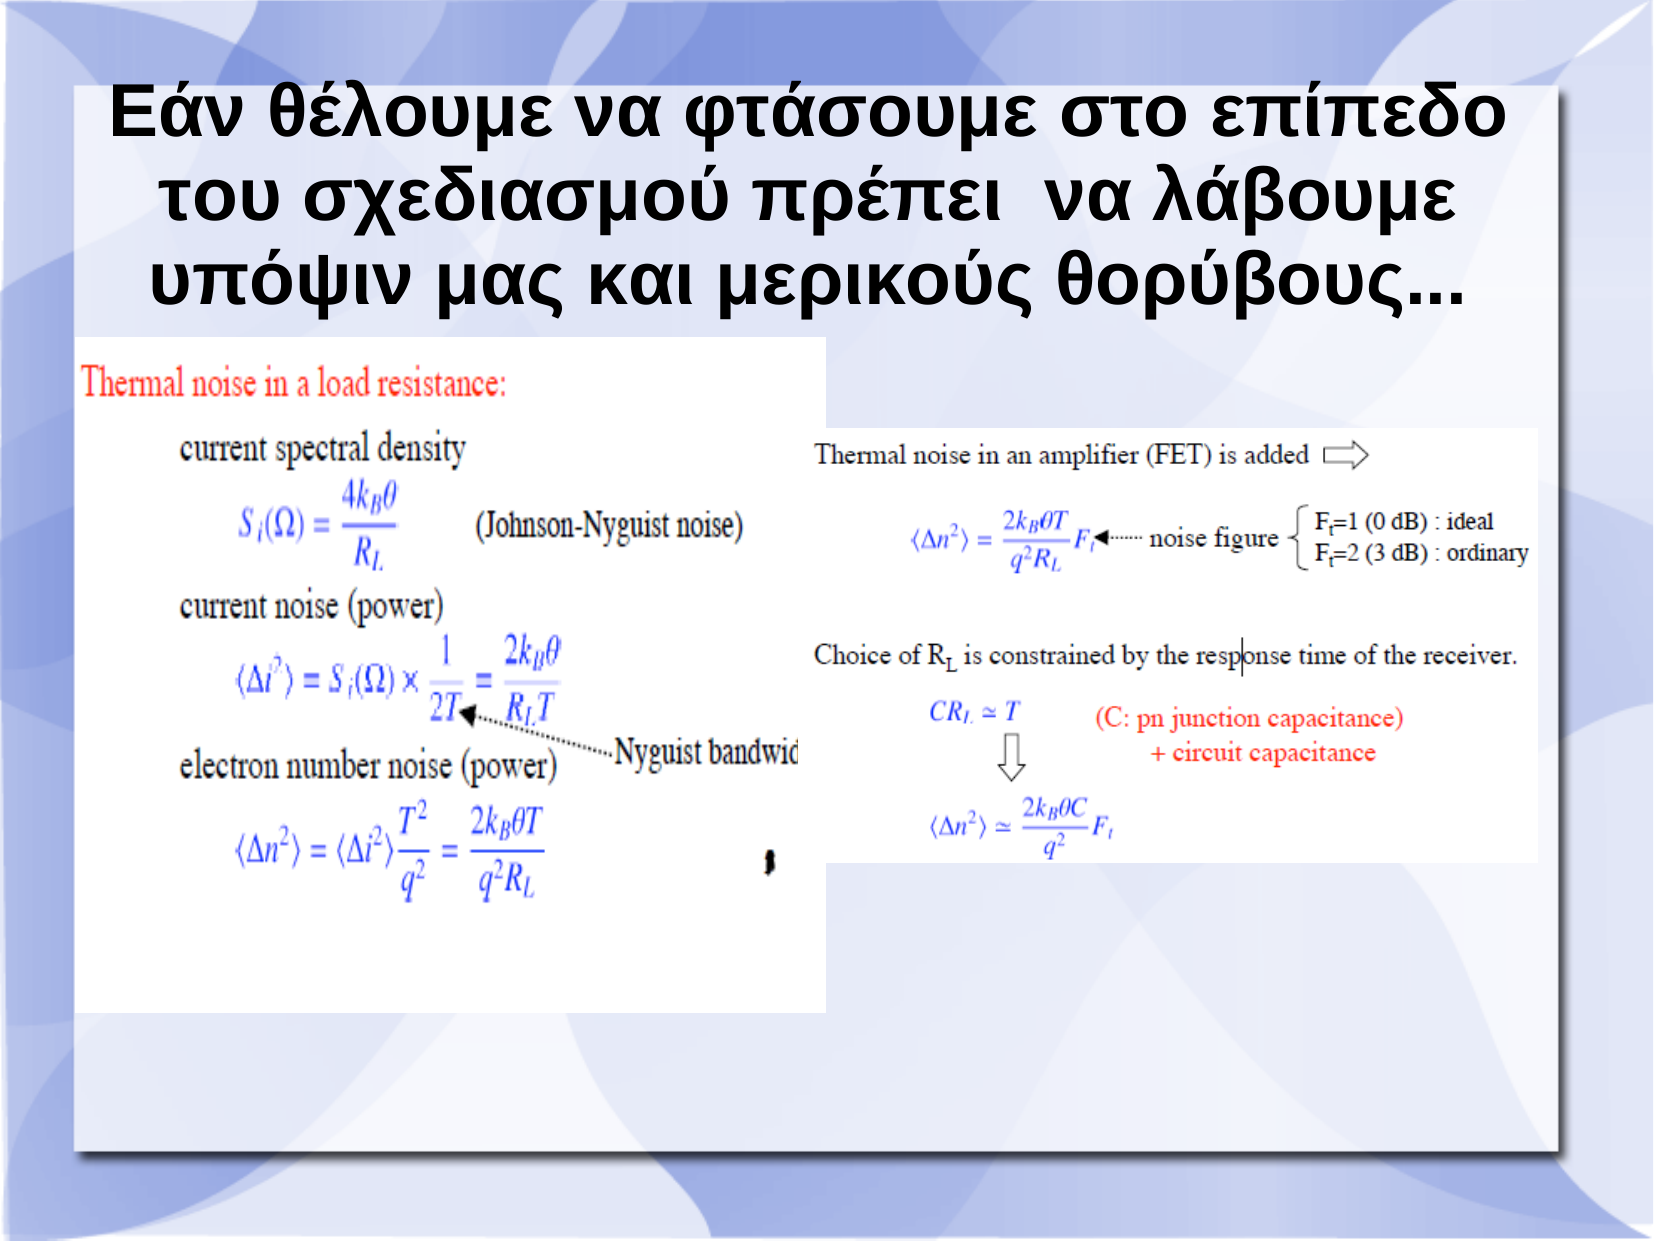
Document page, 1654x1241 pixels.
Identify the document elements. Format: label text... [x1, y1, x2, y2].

title Εάν θέλουμε να φτάσουμε στο επίπεδο του σχεδιασμού πρέπει να λάβουμε υπόψιν μας και μερικούς θορύβους... [82, 68, 1535, 321]
picture [0, 0, 1654, 1241]
